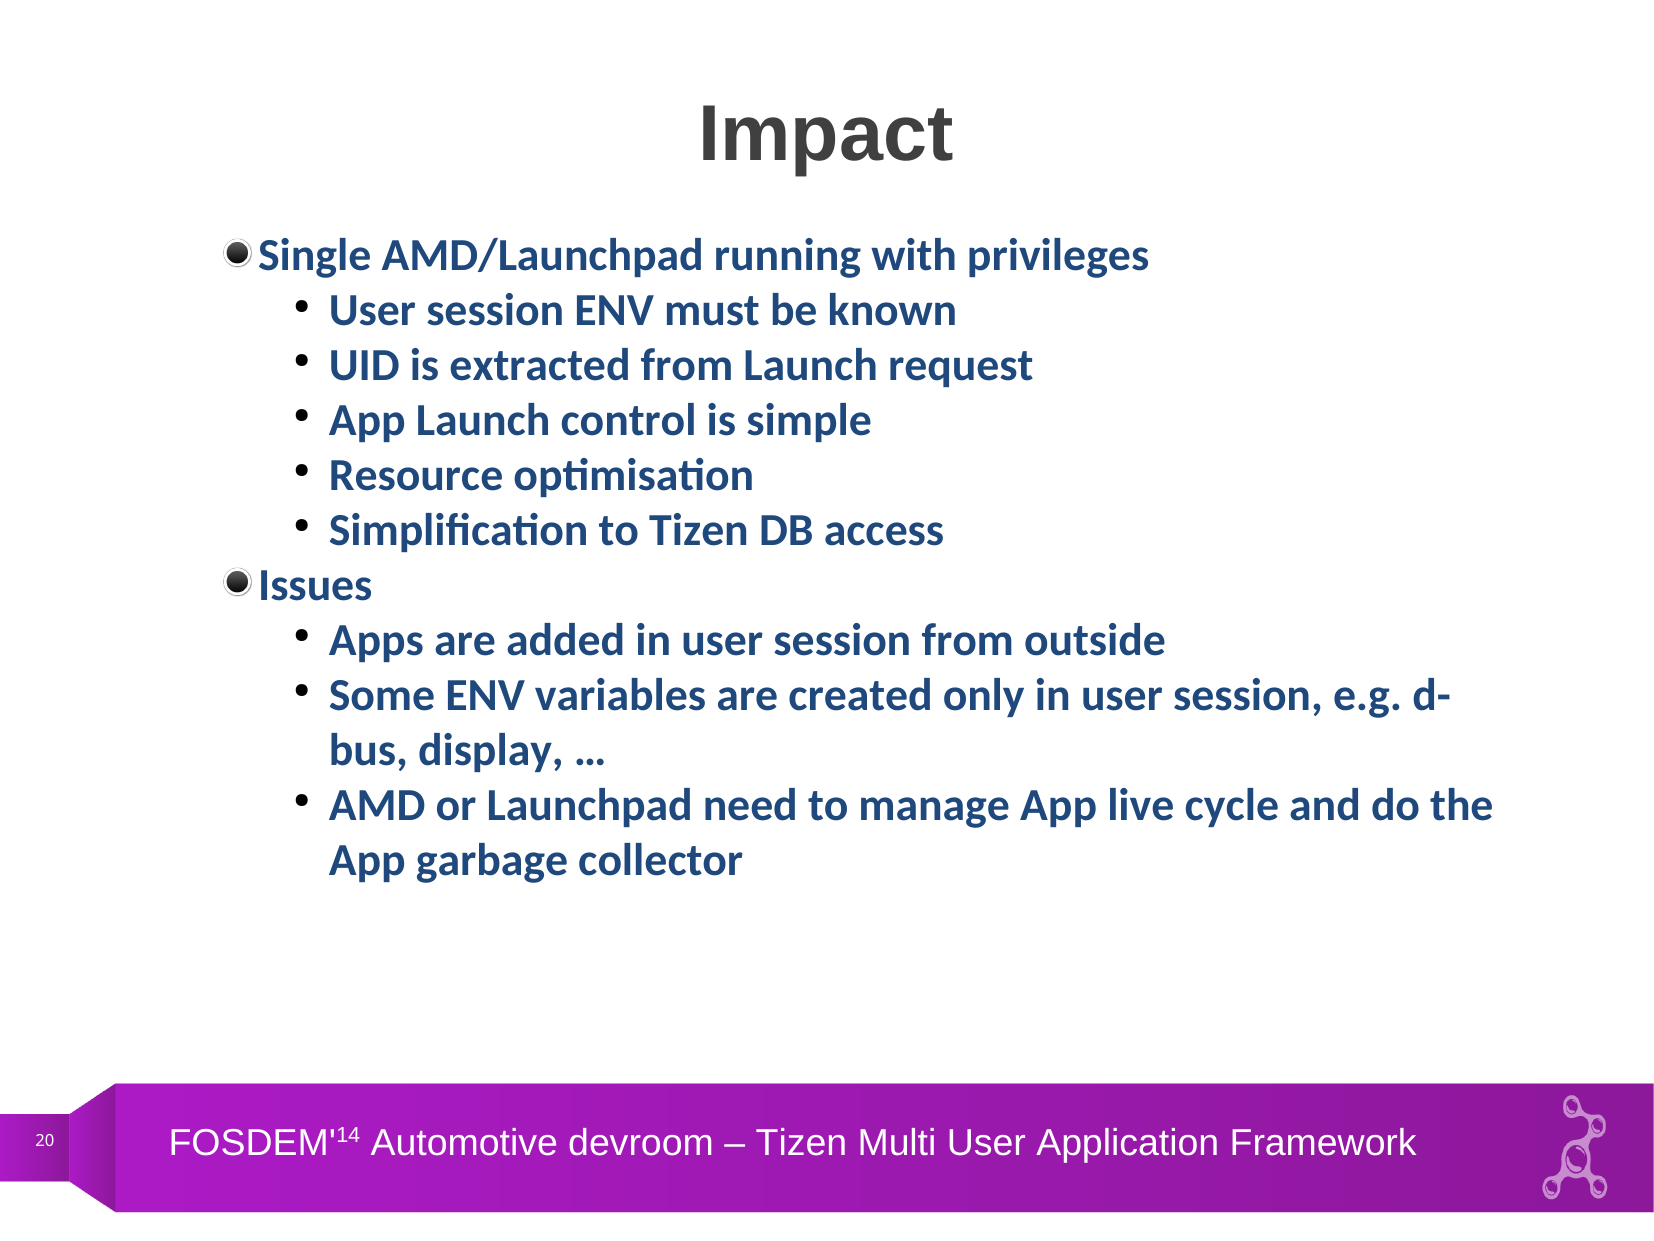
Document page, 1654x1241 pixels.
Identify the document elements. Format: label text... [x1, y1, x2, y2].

text_box Single AMD/Launchpad running with privileges User session ENV must be known UID is extracted from Launch request App Launch control is simple Resource optimisation Simplification to Tizen DB access Issues Apps are added in user session from outside Some ENV variables are created only in user session, e.g. d-bus, display, … AMD or Launchpad need to manage App live cycle and do the App garbage collector [22, 217, 1540, 1149]
picture [0, 0, 1654, 1241]
title Impact [82, 73, 1571, 235]
